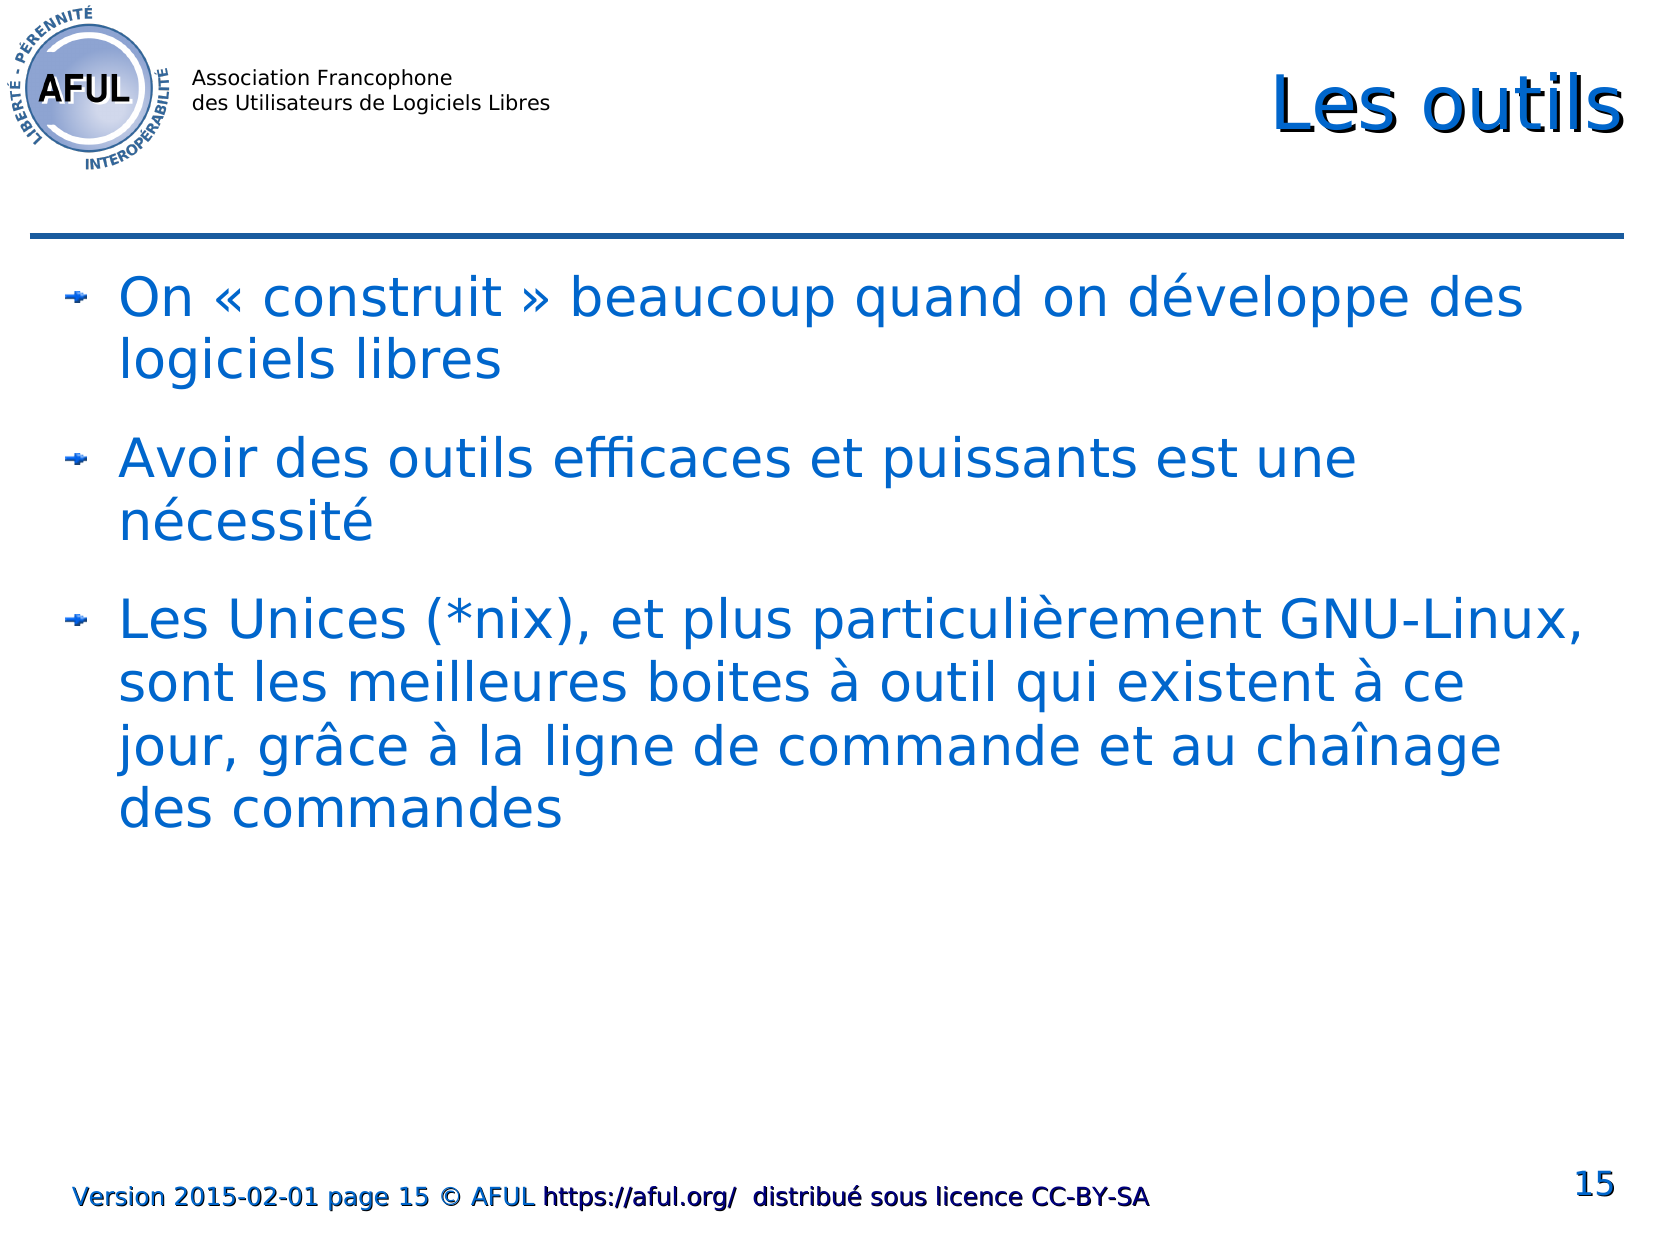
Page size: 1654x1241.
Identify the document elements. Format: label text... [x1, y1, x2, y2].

picture [0, 0, 178, 178]
list On « construit » beaucoup quand on développe des logiciels libres Avoir des outils efficaces et puissants est une nécessité Les Unices (*nix), et plus particulièrement GNU-Linux, sont les meilleures boites à outil qui existent à ce jour, grâce à la ligne de commande et au chaînage des commandes [47, 265, 1595, 1211]
title Les outils [501, 0, 1625, 207]
